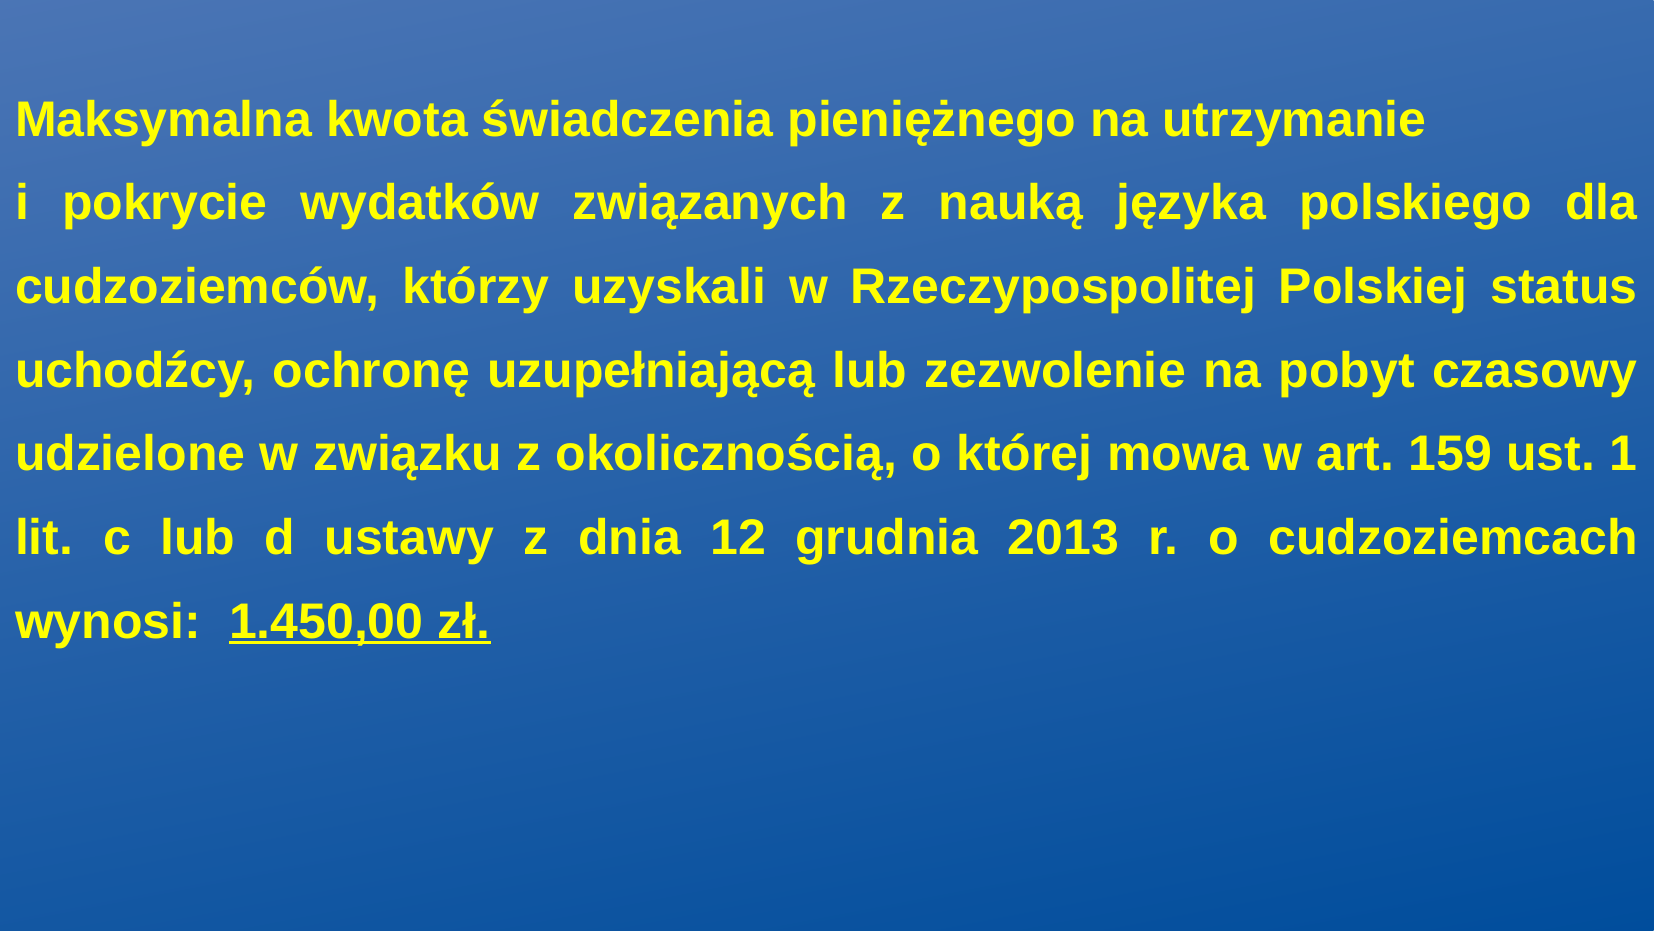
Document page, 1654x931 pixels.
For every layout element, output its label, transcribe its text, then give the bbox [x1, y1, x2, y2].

text_box Maksymalna kwota świadczenia pieniężnego na utrzymanie i pokrycie wydatków związanych z nauką języka polskiego dla cudzoziemców, którzy uzyskali w Rzeczypospolitej Polskiej status uchodźcy, ochronę uzupełniającą lub zezwolenie na pobyt czasowy udzielone w związku z okolicznością, o której mowa w art. 159 ust. 1 lit. c lub d ustawy z dnia 12 grudnia 2013 r. o cudzoziemcach wynosi: 1.450,00 zł. [0, 0, 1654, 731]
